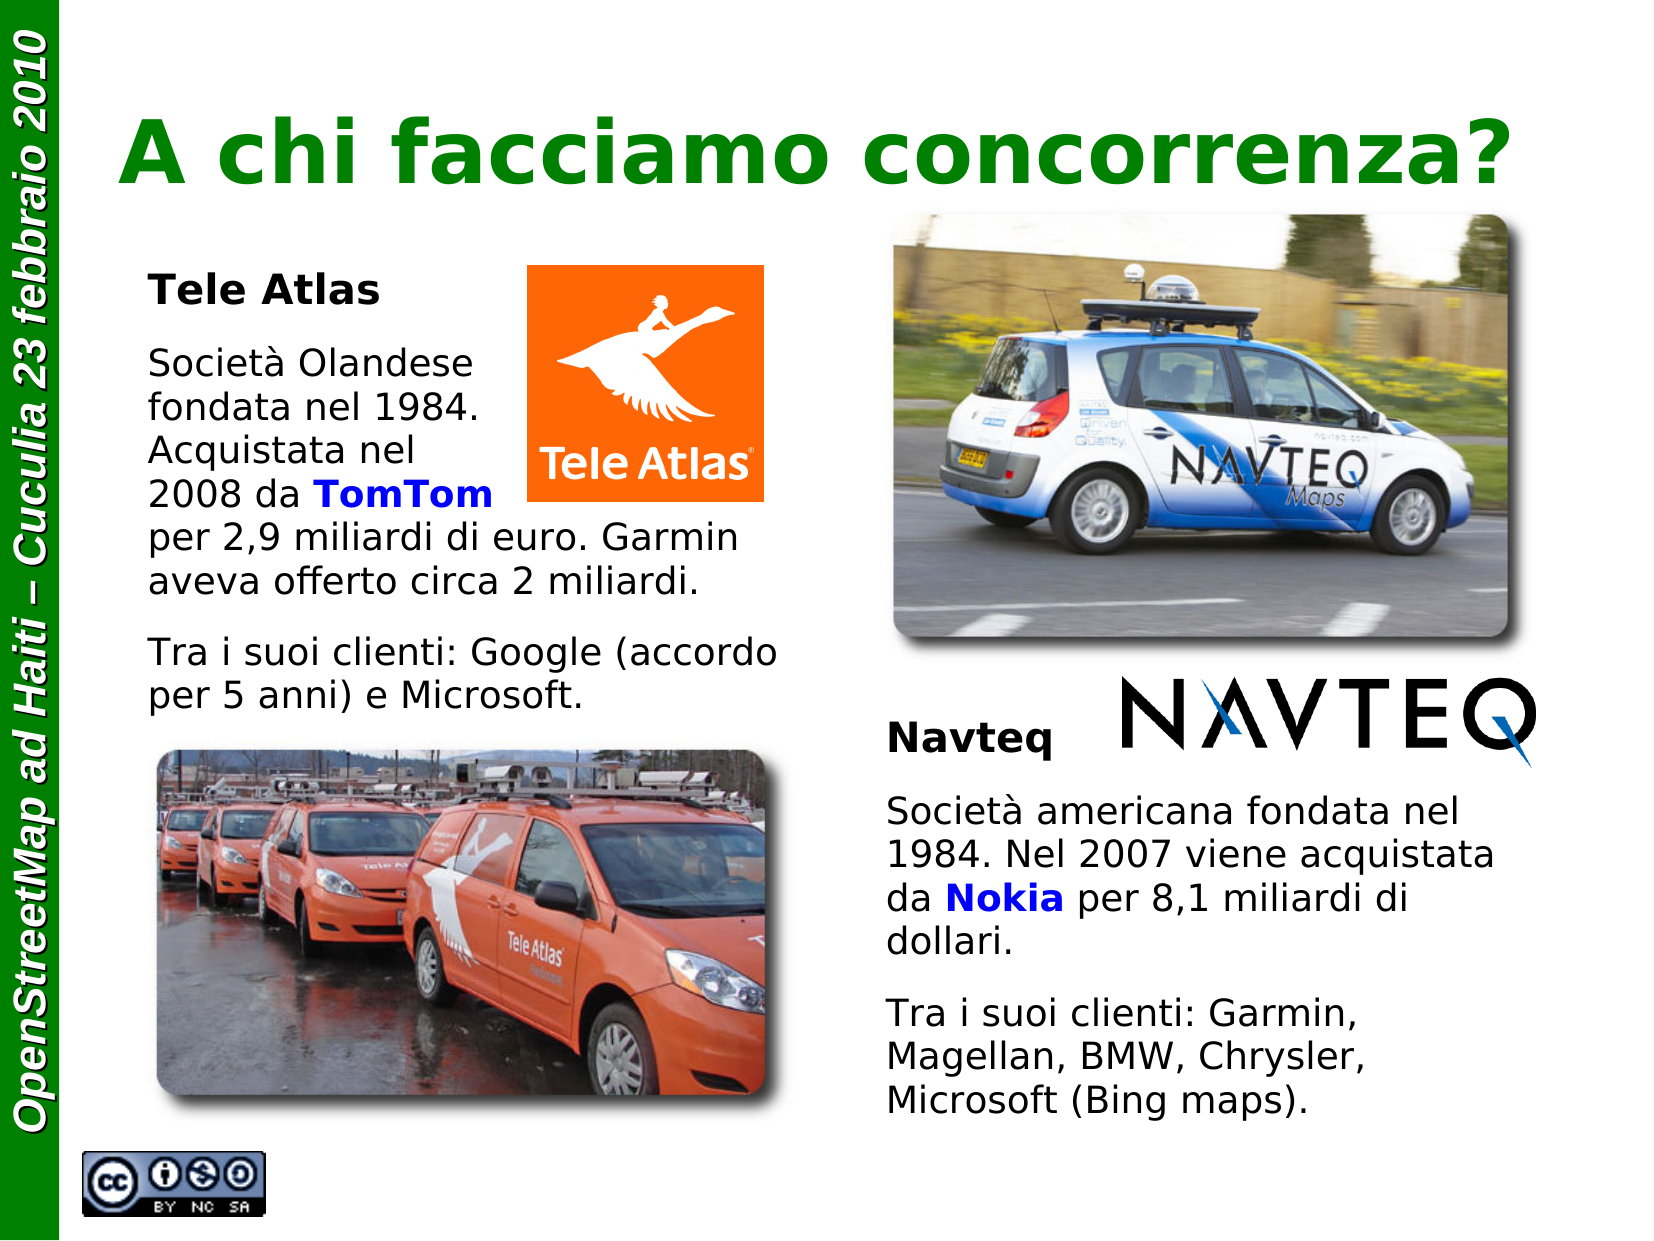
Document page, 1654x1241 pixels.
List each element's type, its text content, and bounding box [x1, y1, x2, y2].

list Navteq Società americana fondata nel 1984. Nel 2007 viene acquistata da Nokia per 8,1 miliardi di dollari. Tra i suoi clienti: Garmin, Magellan, BMW, Chrysler, Microsoft (Bing maps). [885, 713, 1536, 1123]
list Tele Atlas Società Olandese fondata nel 1984. Acquistata nel 2008 da TomTom per 2,9 miliardi di euro. Garmin aveva offerto circa 2 miliardi. Tra i suoi clienti: Google (accordo per 5 anni) e Microsoft. [147, 265, 798, 718]
picture [527, 265, 764, 502]
picture [1122, 676, 1536, 768]
picture [147, 740, 798, 1128]
picture [82, 1151, 266, 1217]
title A chi facciamo concorrenza? [118, 56, 1565, 249]
picture [885, 206, 1536, 665]
